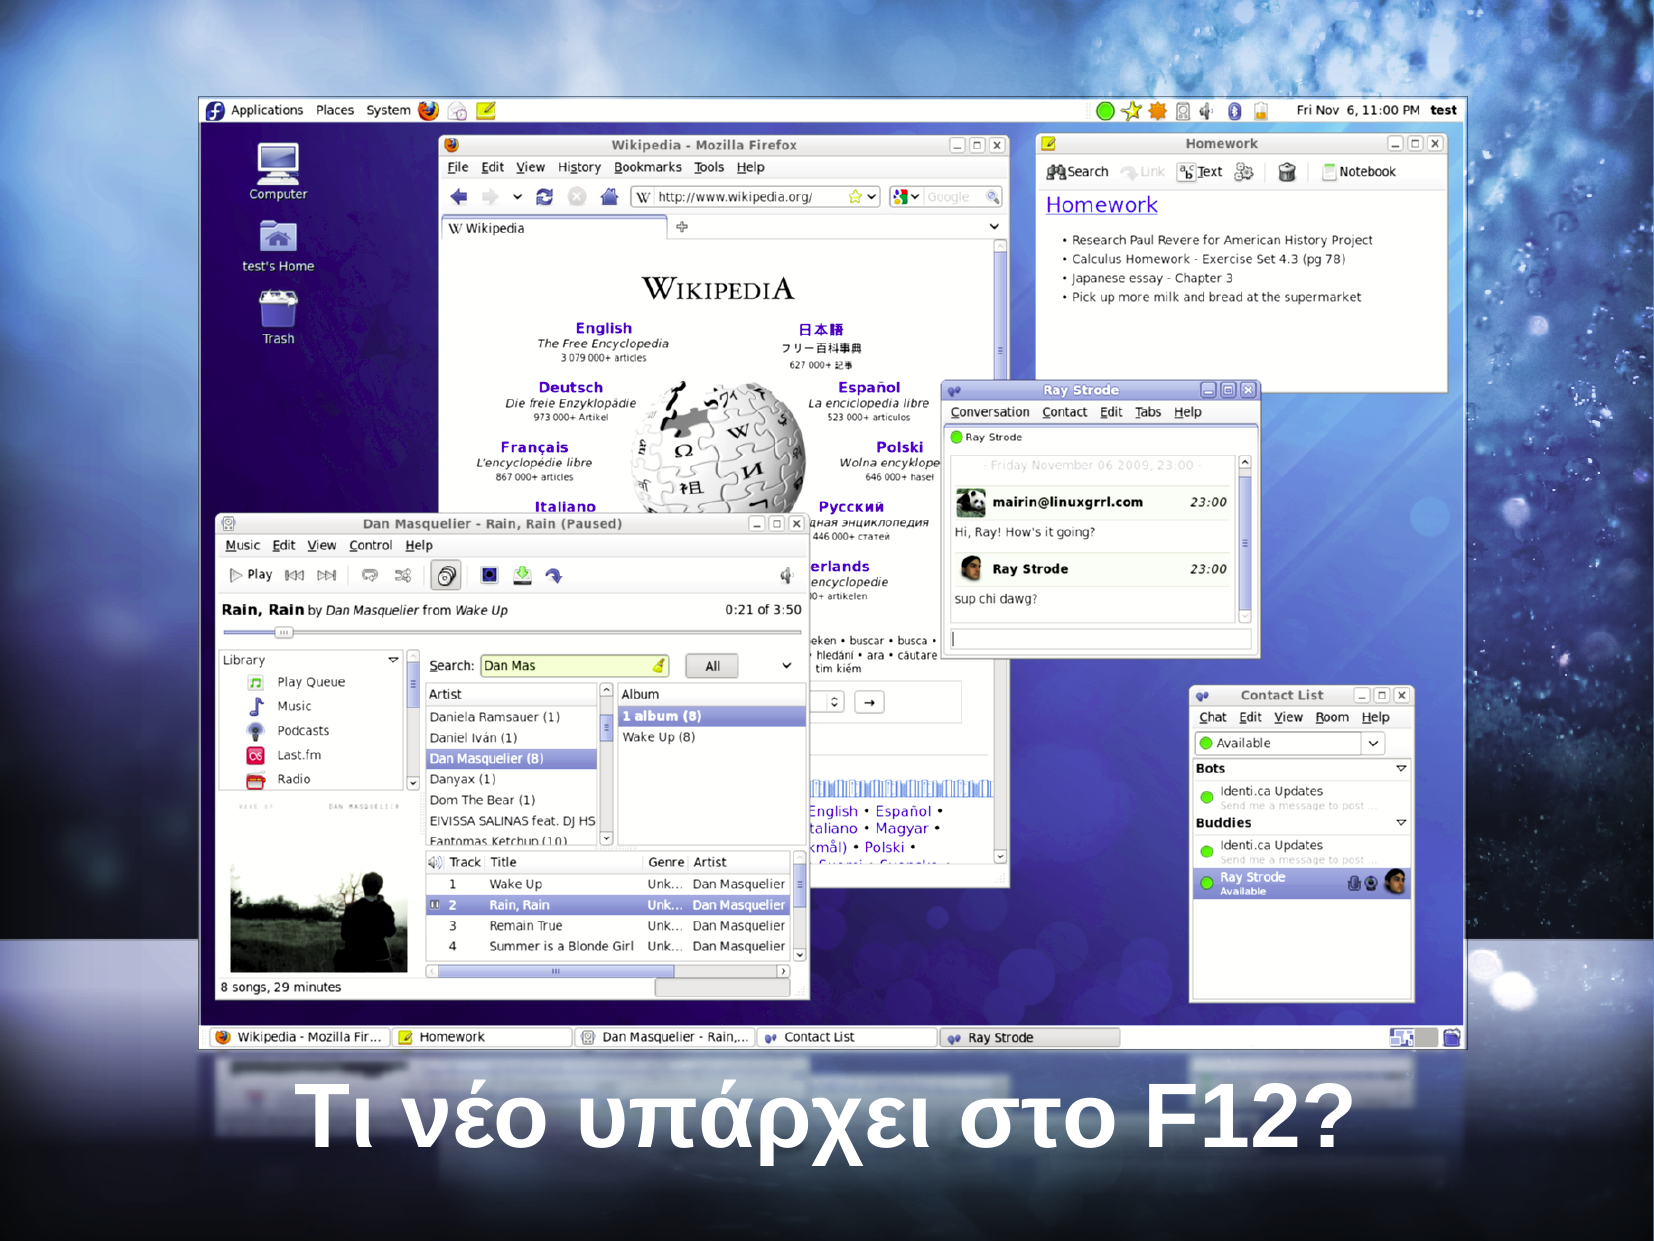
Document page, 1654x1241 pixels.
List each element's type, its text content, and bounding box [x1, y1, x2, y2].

title Τι νέο υπάρχει στο F12? [264, 1012, 1390, 1220]
picture [0, 0, 1654, 1241]
